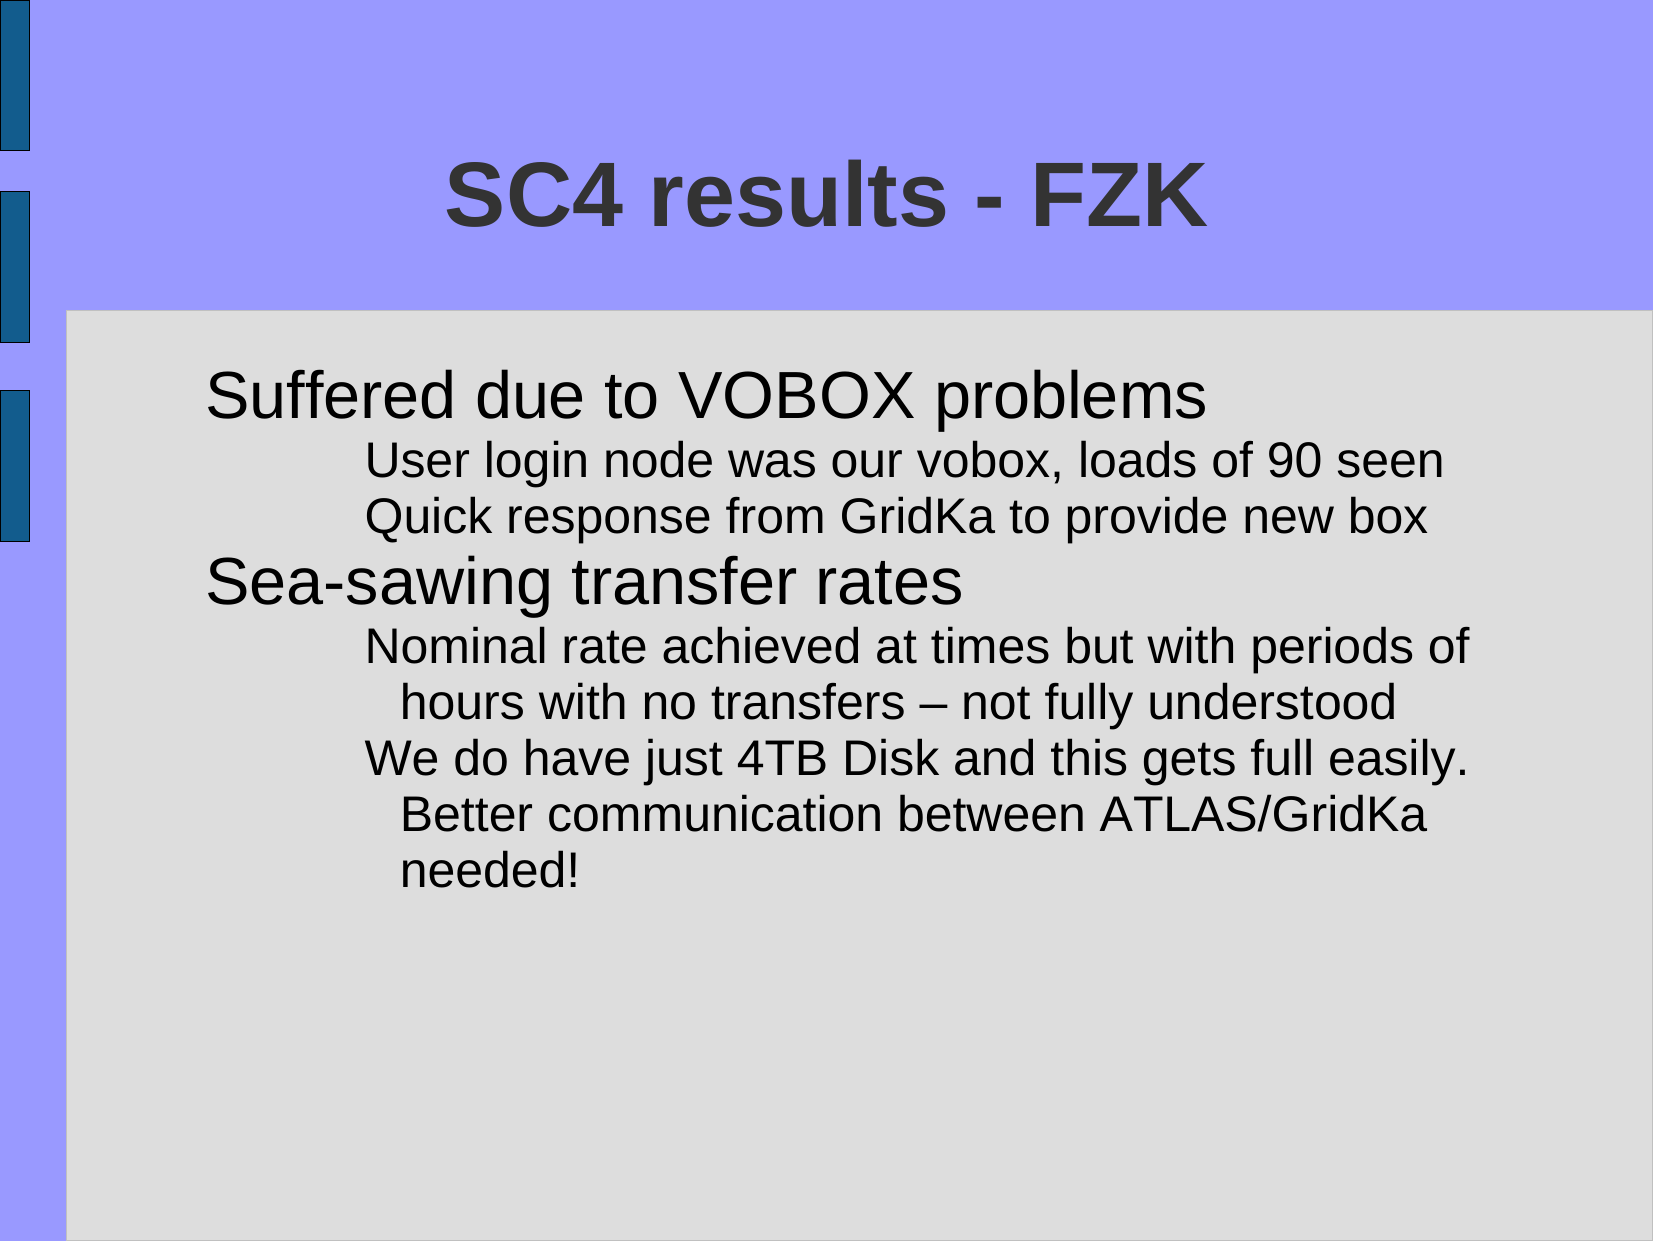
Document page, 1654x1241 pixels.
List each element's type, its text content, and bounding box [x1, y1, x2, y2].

title SC4 results - FZK [121, 91, 1534, 299]
list Suffered due to VOBOX problems User login node was our vobox, loads of 90 seen Quick response from GridKa to provide new box Sea-sawing transfer rates Nominal rate achieved at times but with periods of hours with no transfers – not fully understood We do have just 4TB Disk and this gets full easily. Better communication between ATLAS/GridKa needed! [187, 357, 1534, 1013]
